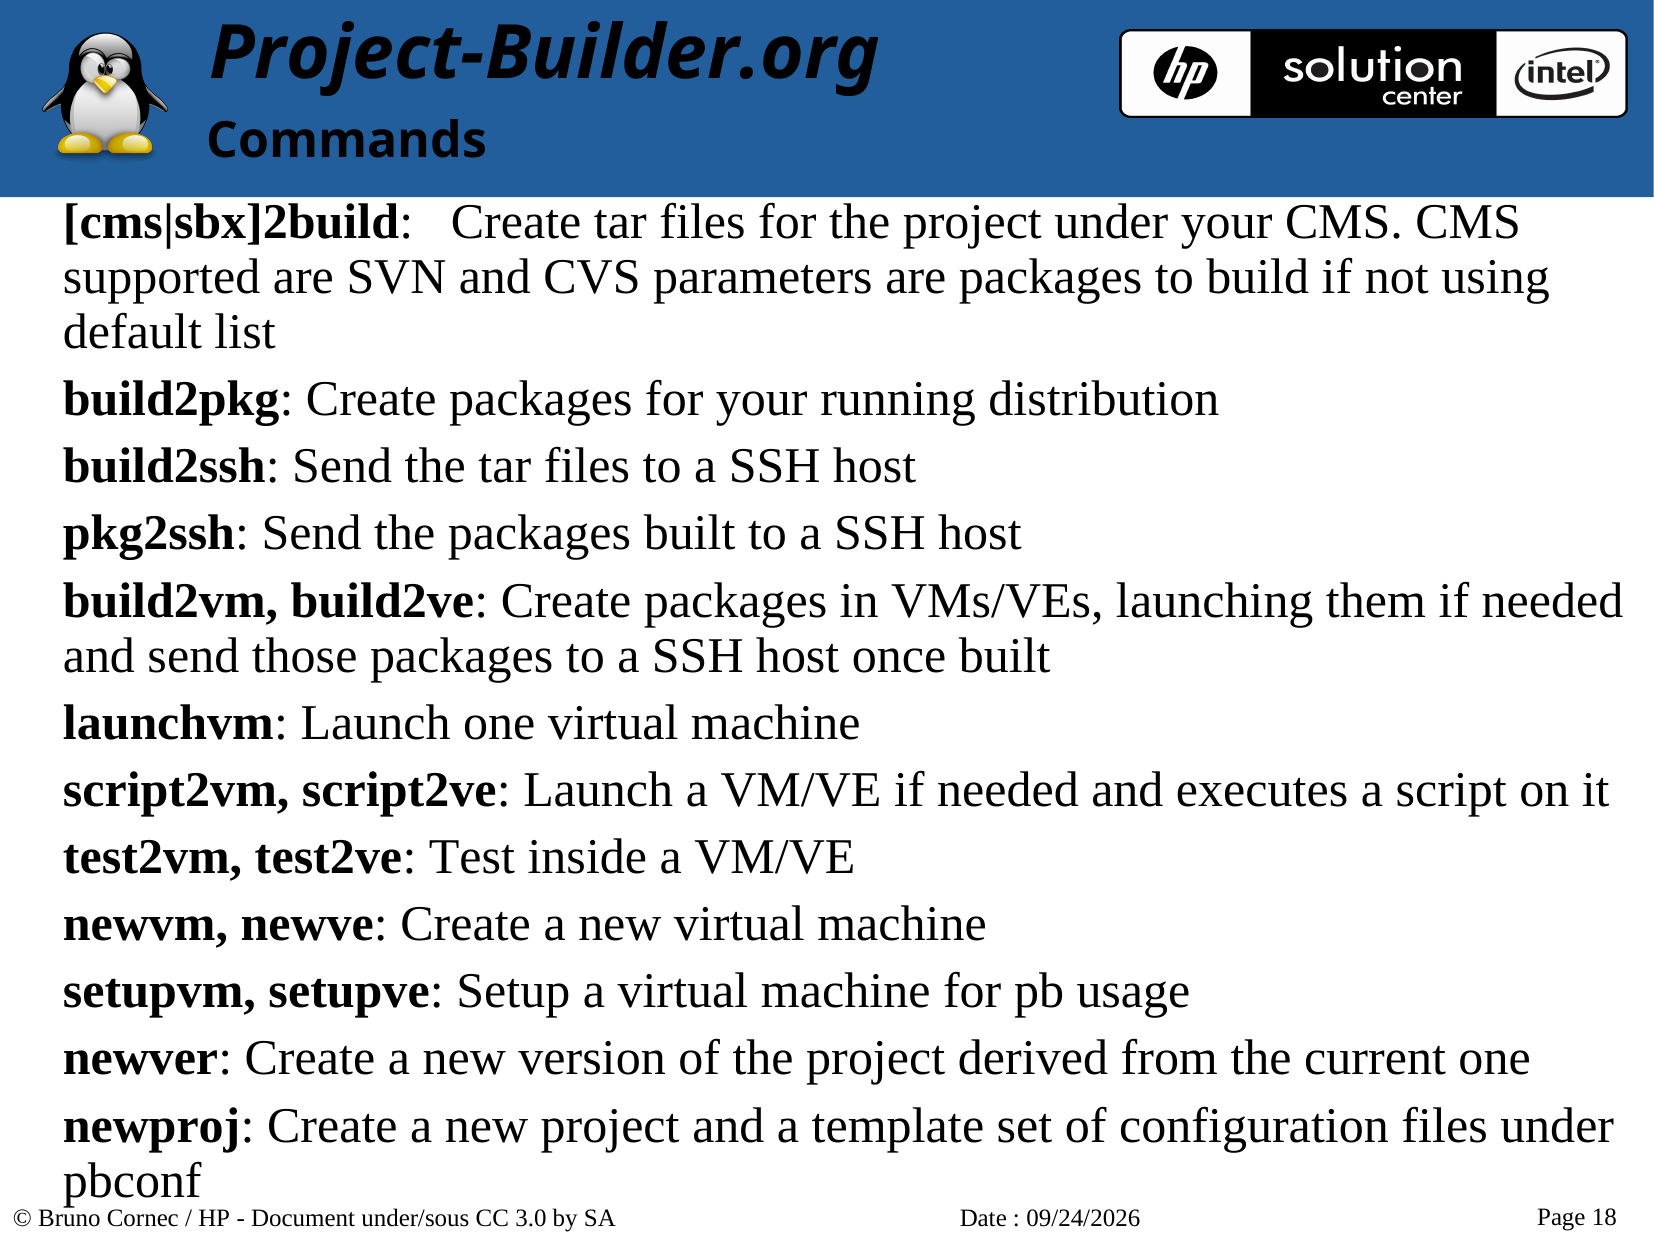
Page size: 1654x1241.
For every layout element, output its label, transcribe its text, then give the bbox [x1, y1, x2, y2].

picture [42, 29, 168, 167]
text_box [cms|sbx]2build: Create tar files for the project under your CMS. CMS supported are SVN and CVS parameters are packages to build if not using default list build2pkg: Create packages for your running distribution build2ssh: Send the tar files to a SSH host pkg2ssh: Send the packages built to a SSH host build2vm, build2ve: Create packages in VMs/VEs, launching them if needed and send those packages to a SSH host once built launchvm: Launch one virtual machine script2vm, script2ve: Launch a VM/VE if needed and executes a script on it test2vm, test2ve: Test inside a VM/VE newvm, newve: Create a new virtual machine setupvm, setupve: Setup a virtual machine for pb usage newver: Create a new version of the project derived from the current one newproj: Create a new project and a template set of configuration files under pbconf [62, 193, 1654, 1209]
title Commands [206, 59, 1121, 221]
picture [1119, 29, 1628, 118]
